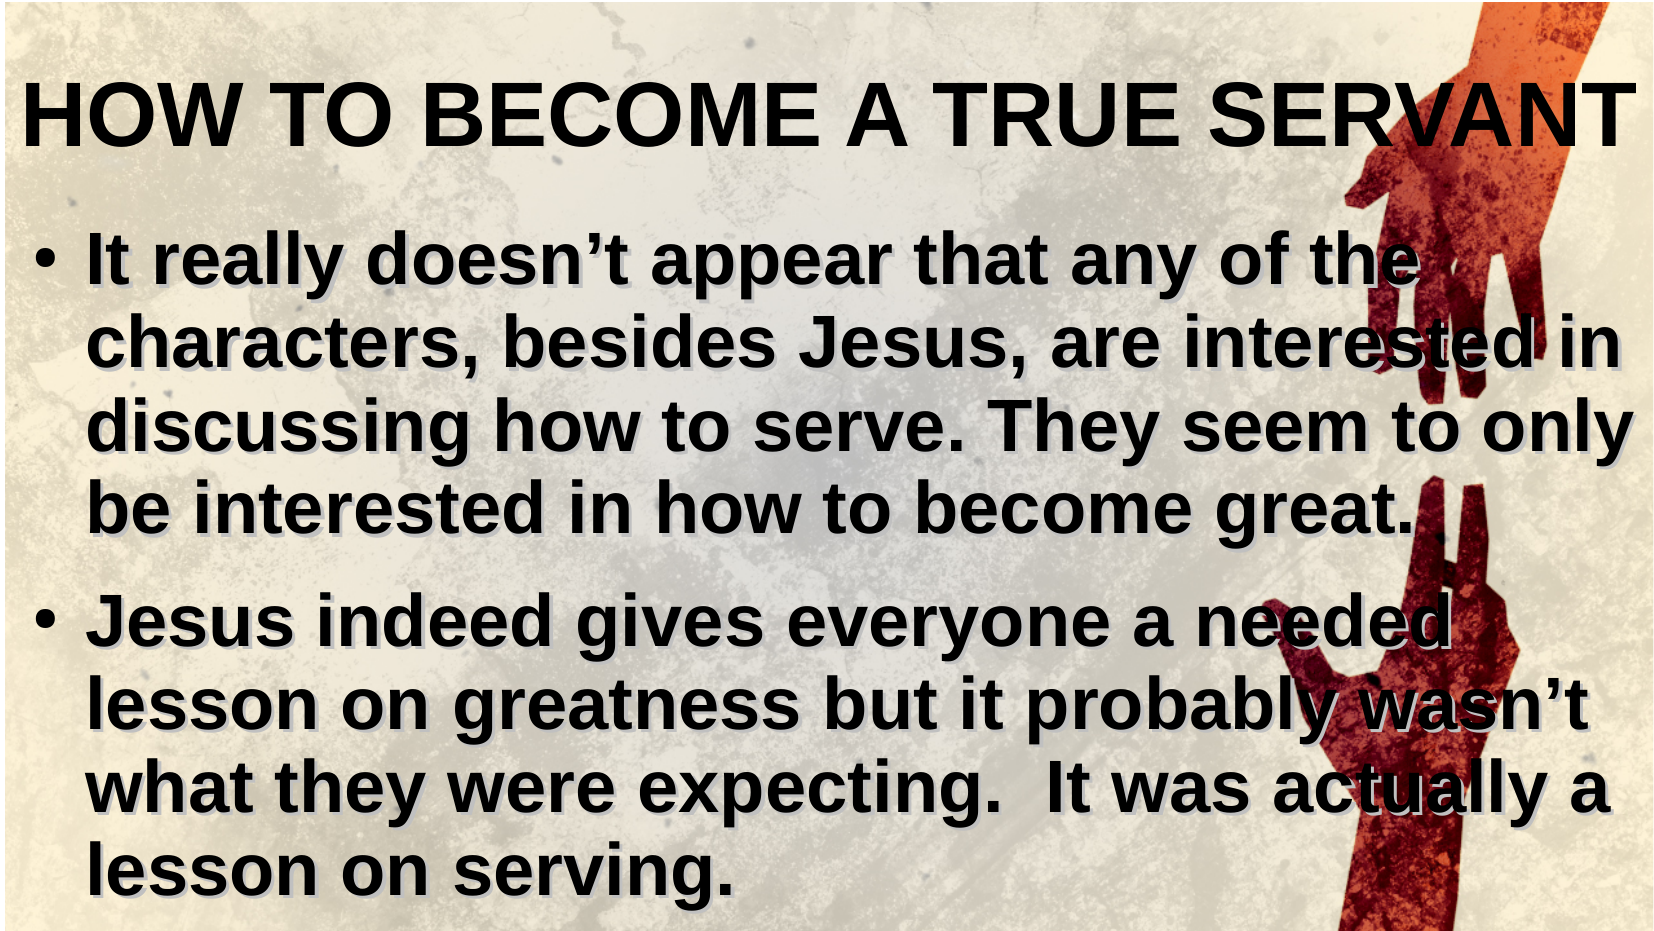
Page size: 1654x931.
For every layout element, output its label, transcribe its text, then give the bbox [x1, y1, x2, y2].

list It really doesn’t appear that any of the characters, besides Jesus, are interested in discussing how to serve. They seem to only be interested in how to become great. Jesus indeed gives everyone a needed lesson on greatness but it probably wasn’t what they were expecting. It was actually a lesson on serving. [15, 217, 1651, 916]
picture [5, 193, 1654, 931]
picture [5, 2, 1654, 37]
title HOW TO BECOME A TRUE SERVANT [5, 37, 1654, 193]
